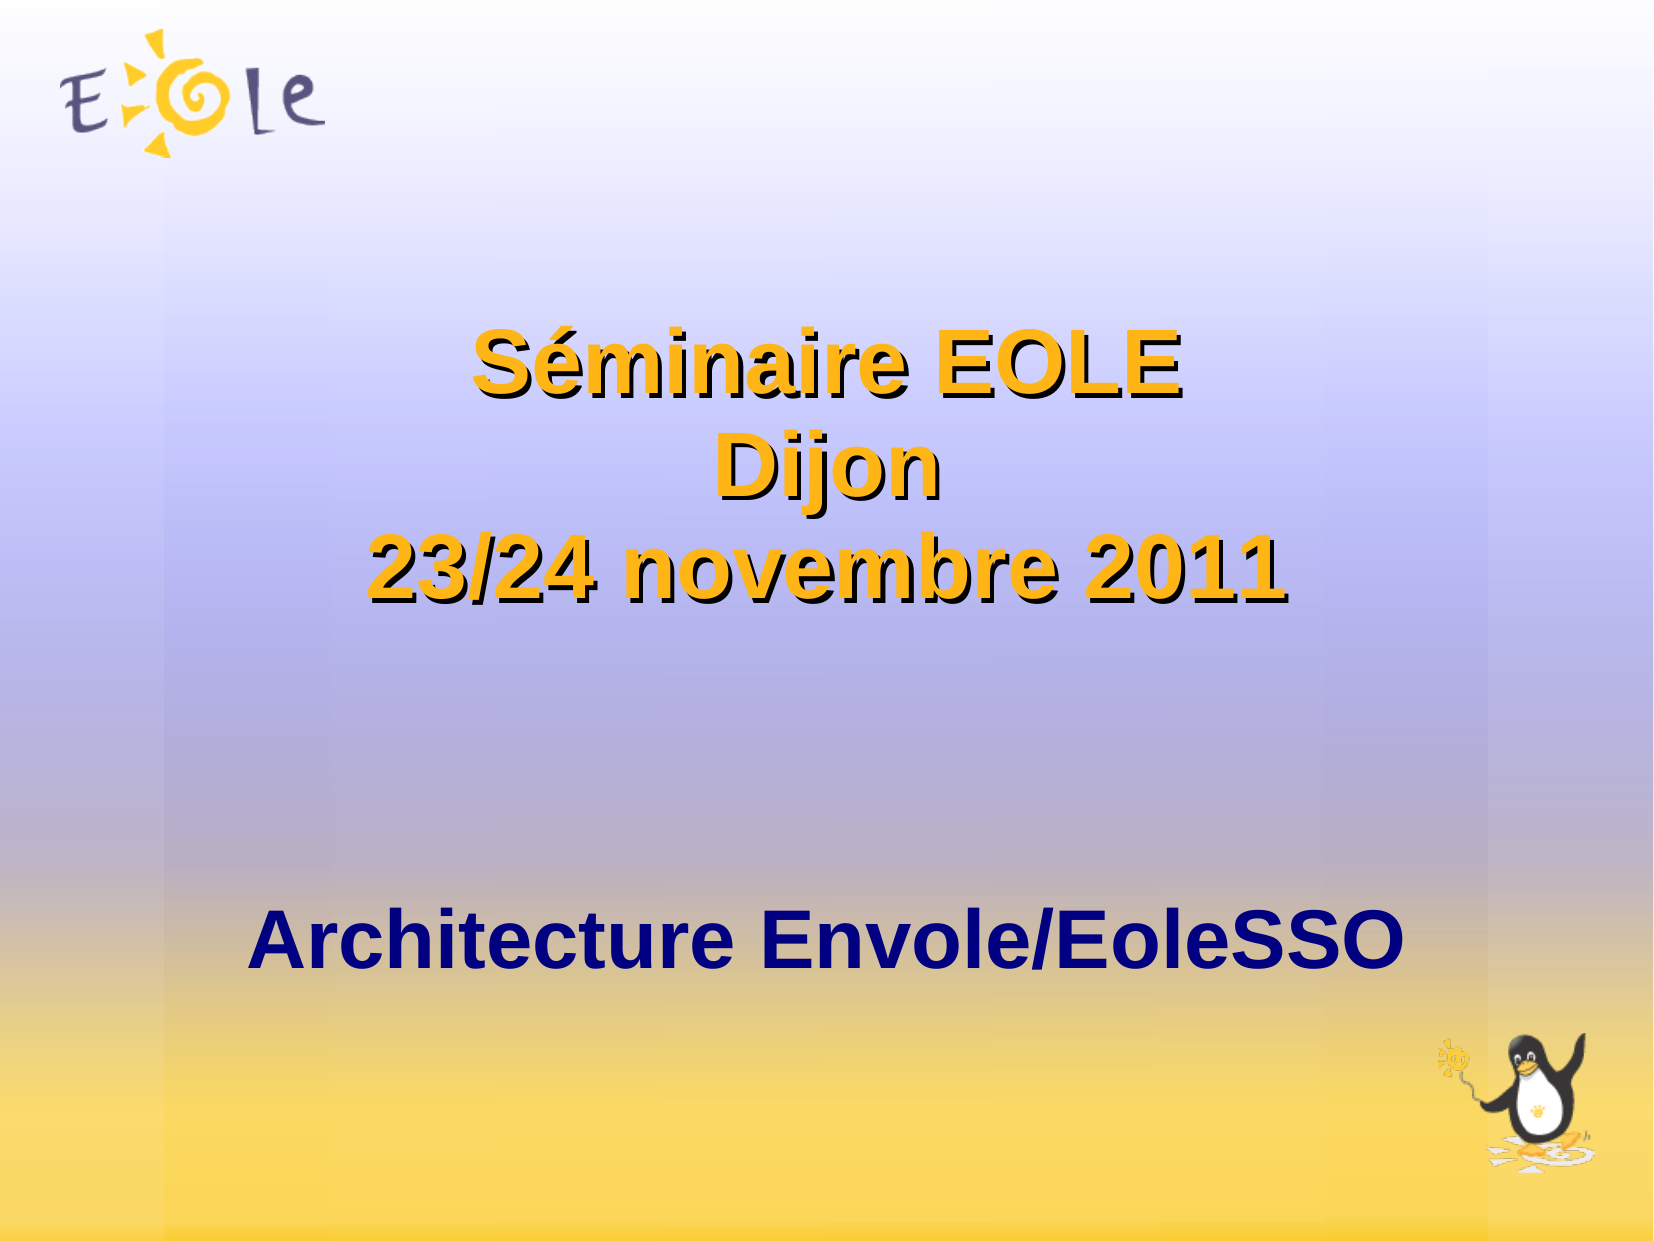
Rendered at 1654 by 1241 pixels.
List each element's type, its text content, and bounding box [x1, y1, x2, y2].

picture [0, 0, 1654, 1241]
title Séminaire EOLE Dijon 23/24 novembre 2011 [82, 191, 1571, 739]
text_box Architecture Envole/EoleSSO [231, 885, 1423, 1008]
